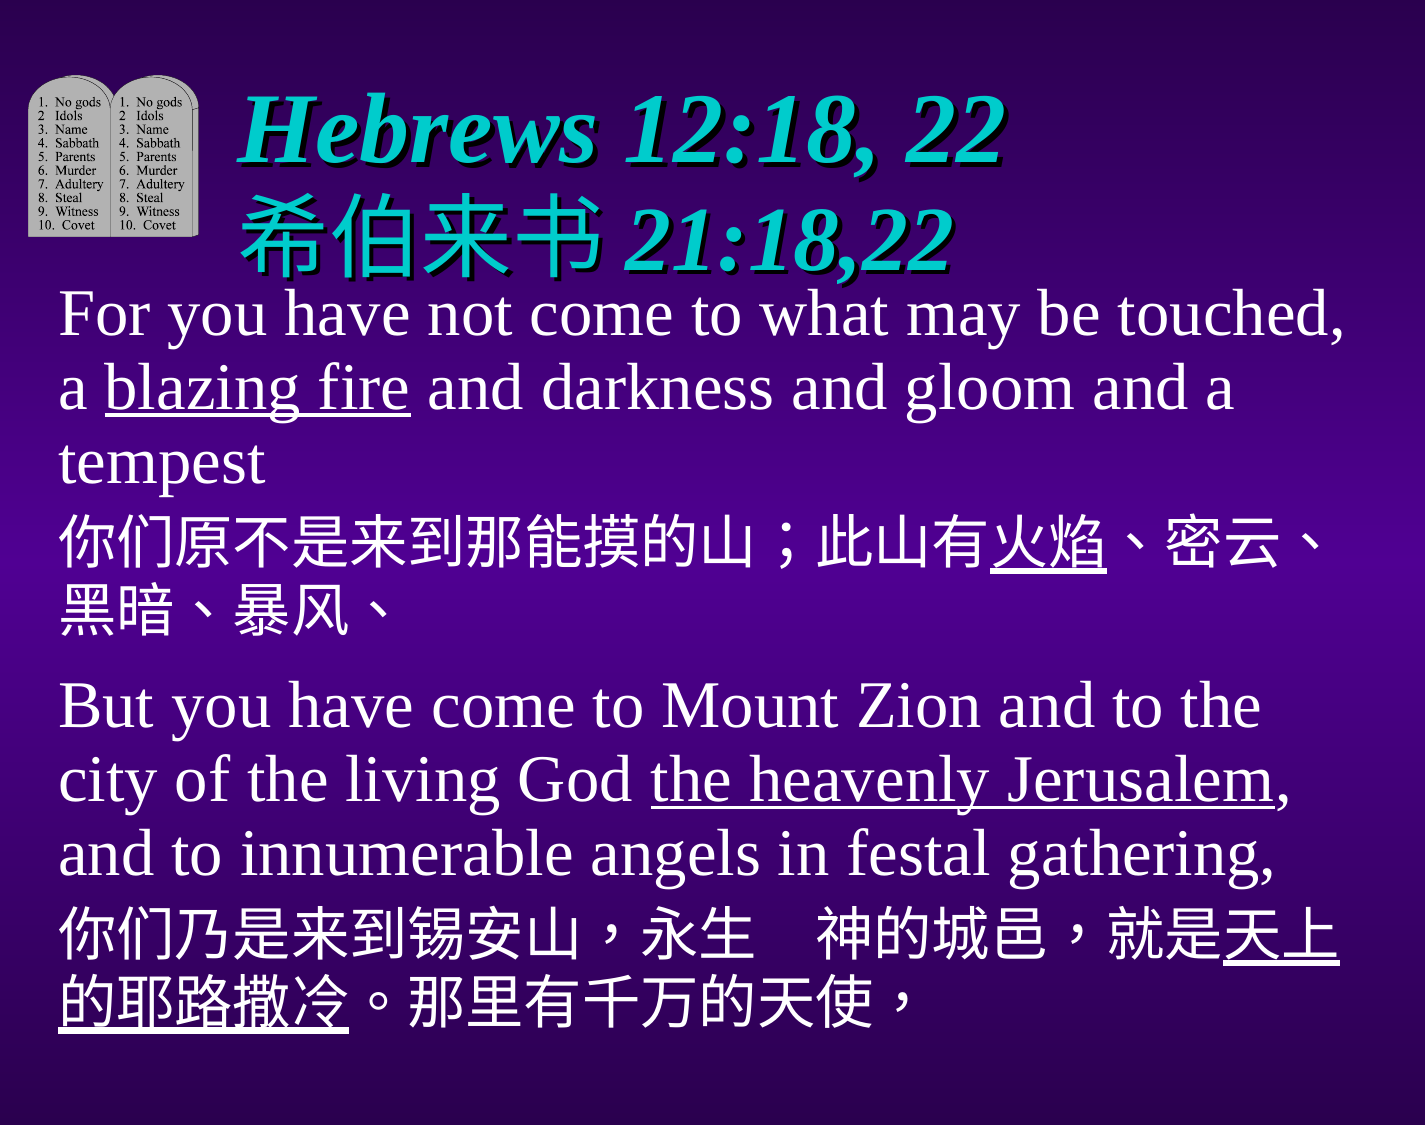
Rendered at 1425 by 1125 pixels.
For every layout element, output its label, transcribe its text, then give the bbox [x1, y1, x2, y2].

text_box For you have not come to what may be touched, a blazing fire and darkness and gloom and a tempest 你们原不是来到那能摸的山；此山有火焰、密云、黑暗、暴风、 But you have come to Mount Zion and to the city of the living God the heavenly Jerusalem, and to innumerable angels in festal gathering, 你们乃是来到锡安山，永生 神的城邑，就是天上的耶路撒冷。那里有千万的天使， [43, 268, 1394, 1047]
title Hebrews 12:18, 22 希伯来书21:18,22 [237, 55, 1319, 268]
